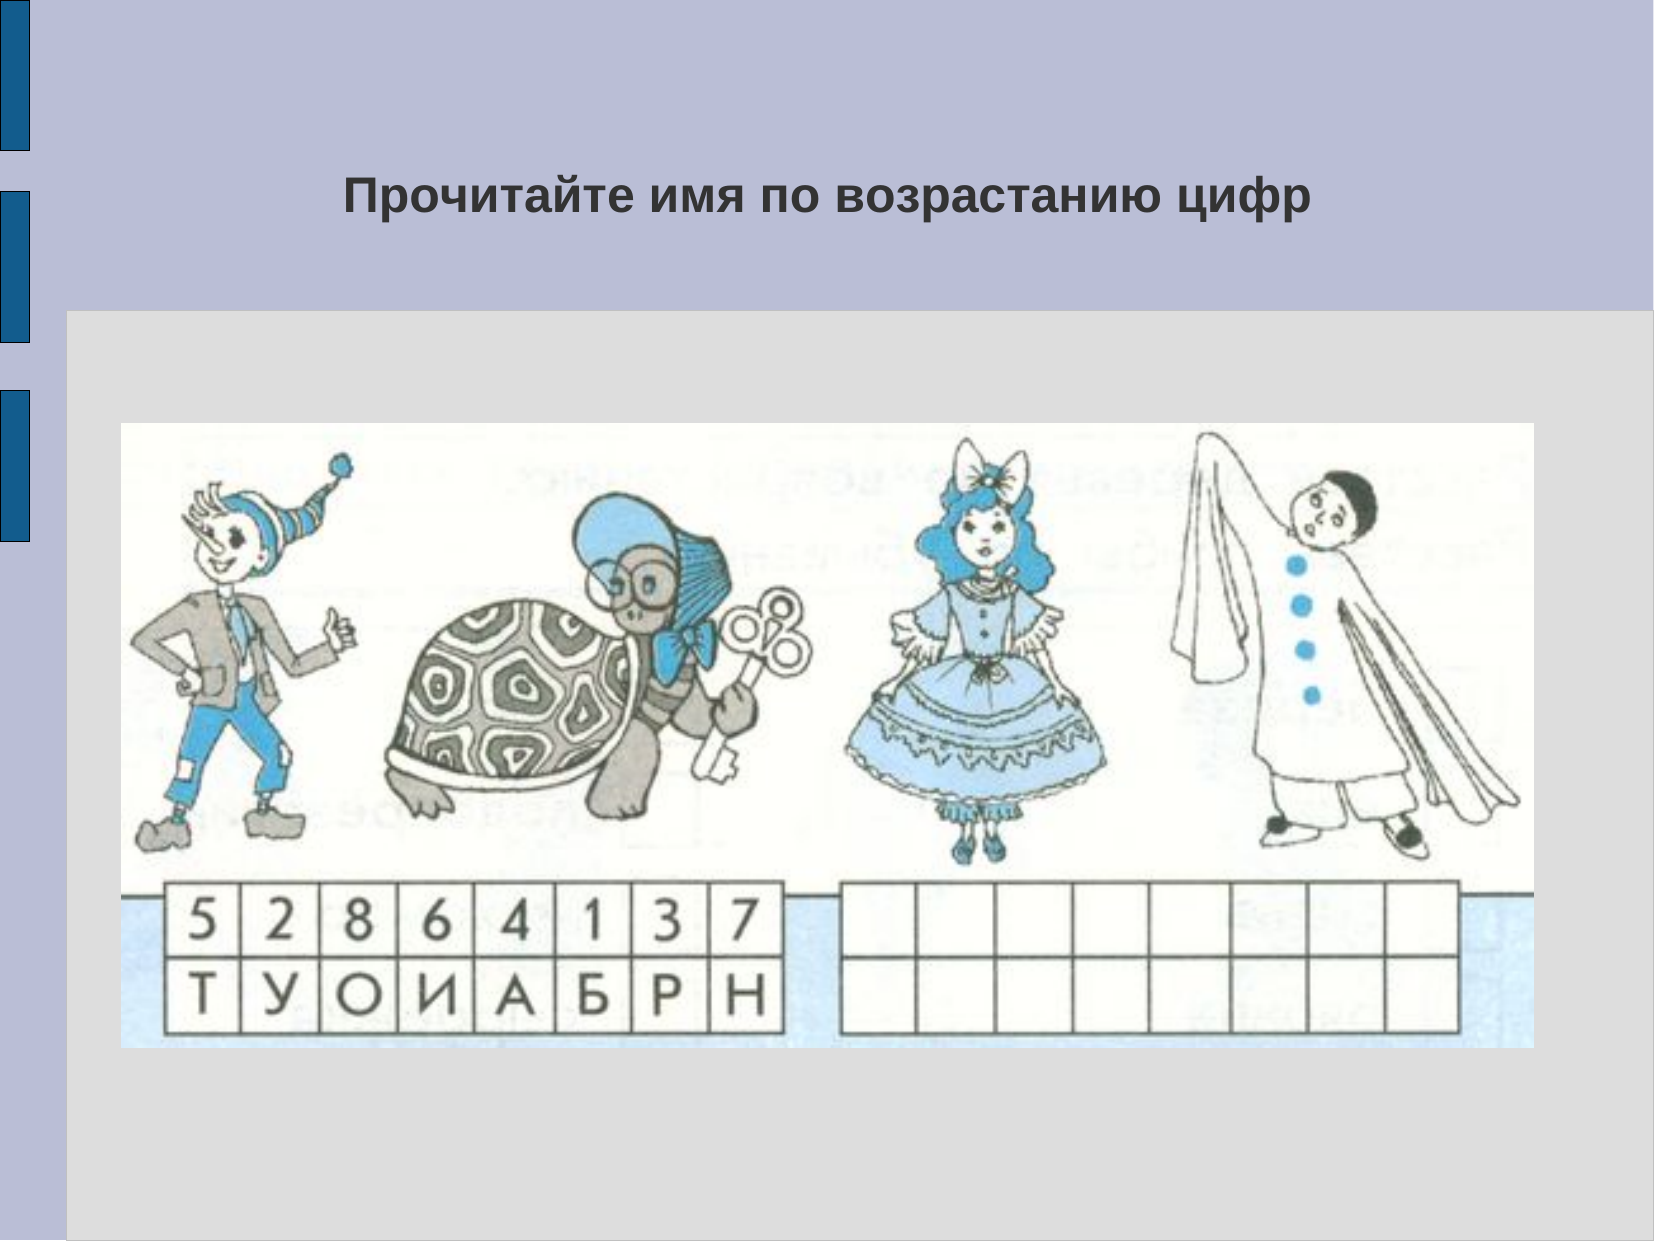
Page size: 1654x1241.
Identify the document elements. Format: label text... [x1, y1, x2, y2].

picture [121, 423, 1534, 1048]
title Прочитайте имя по возрастанию цифр [121, 91, 1534, 299]
